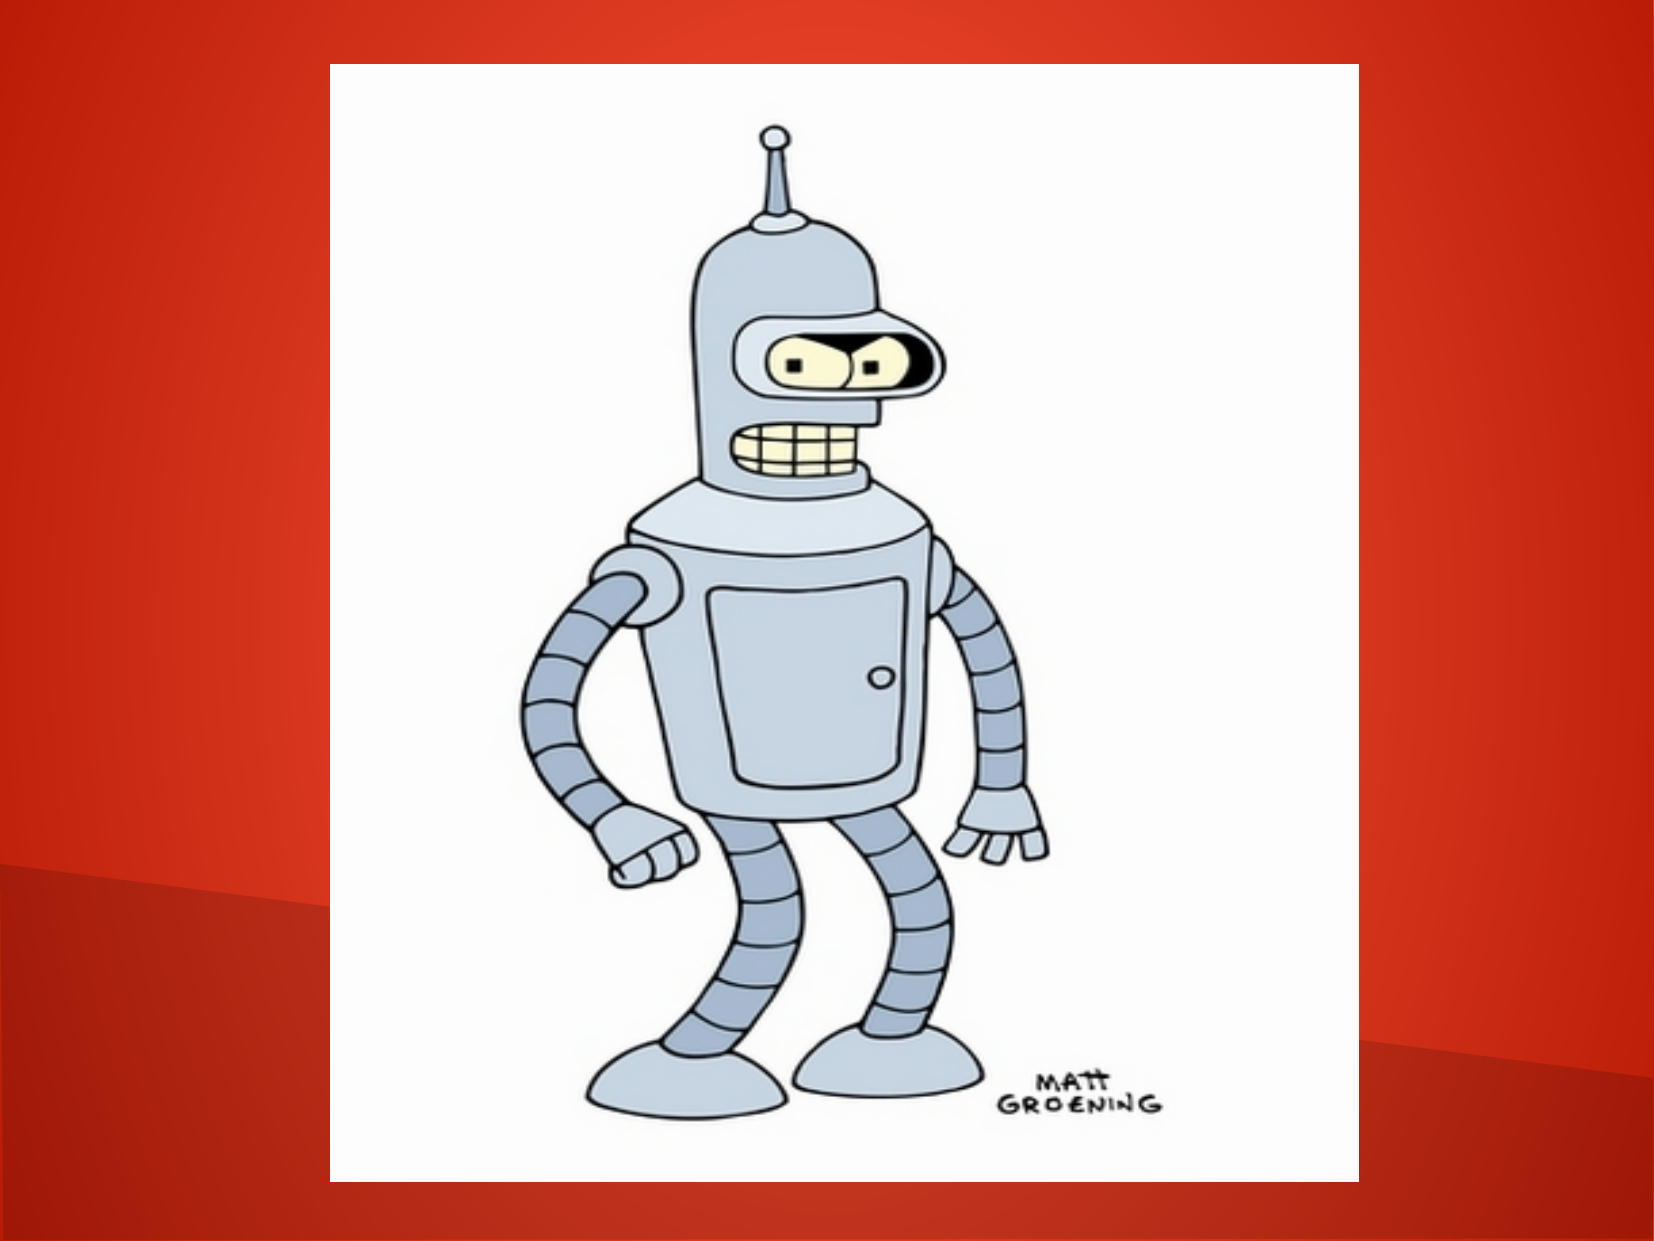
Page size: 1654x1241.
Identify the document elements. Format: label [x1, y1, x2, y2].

picture [330, 64, 1359, 1182]
